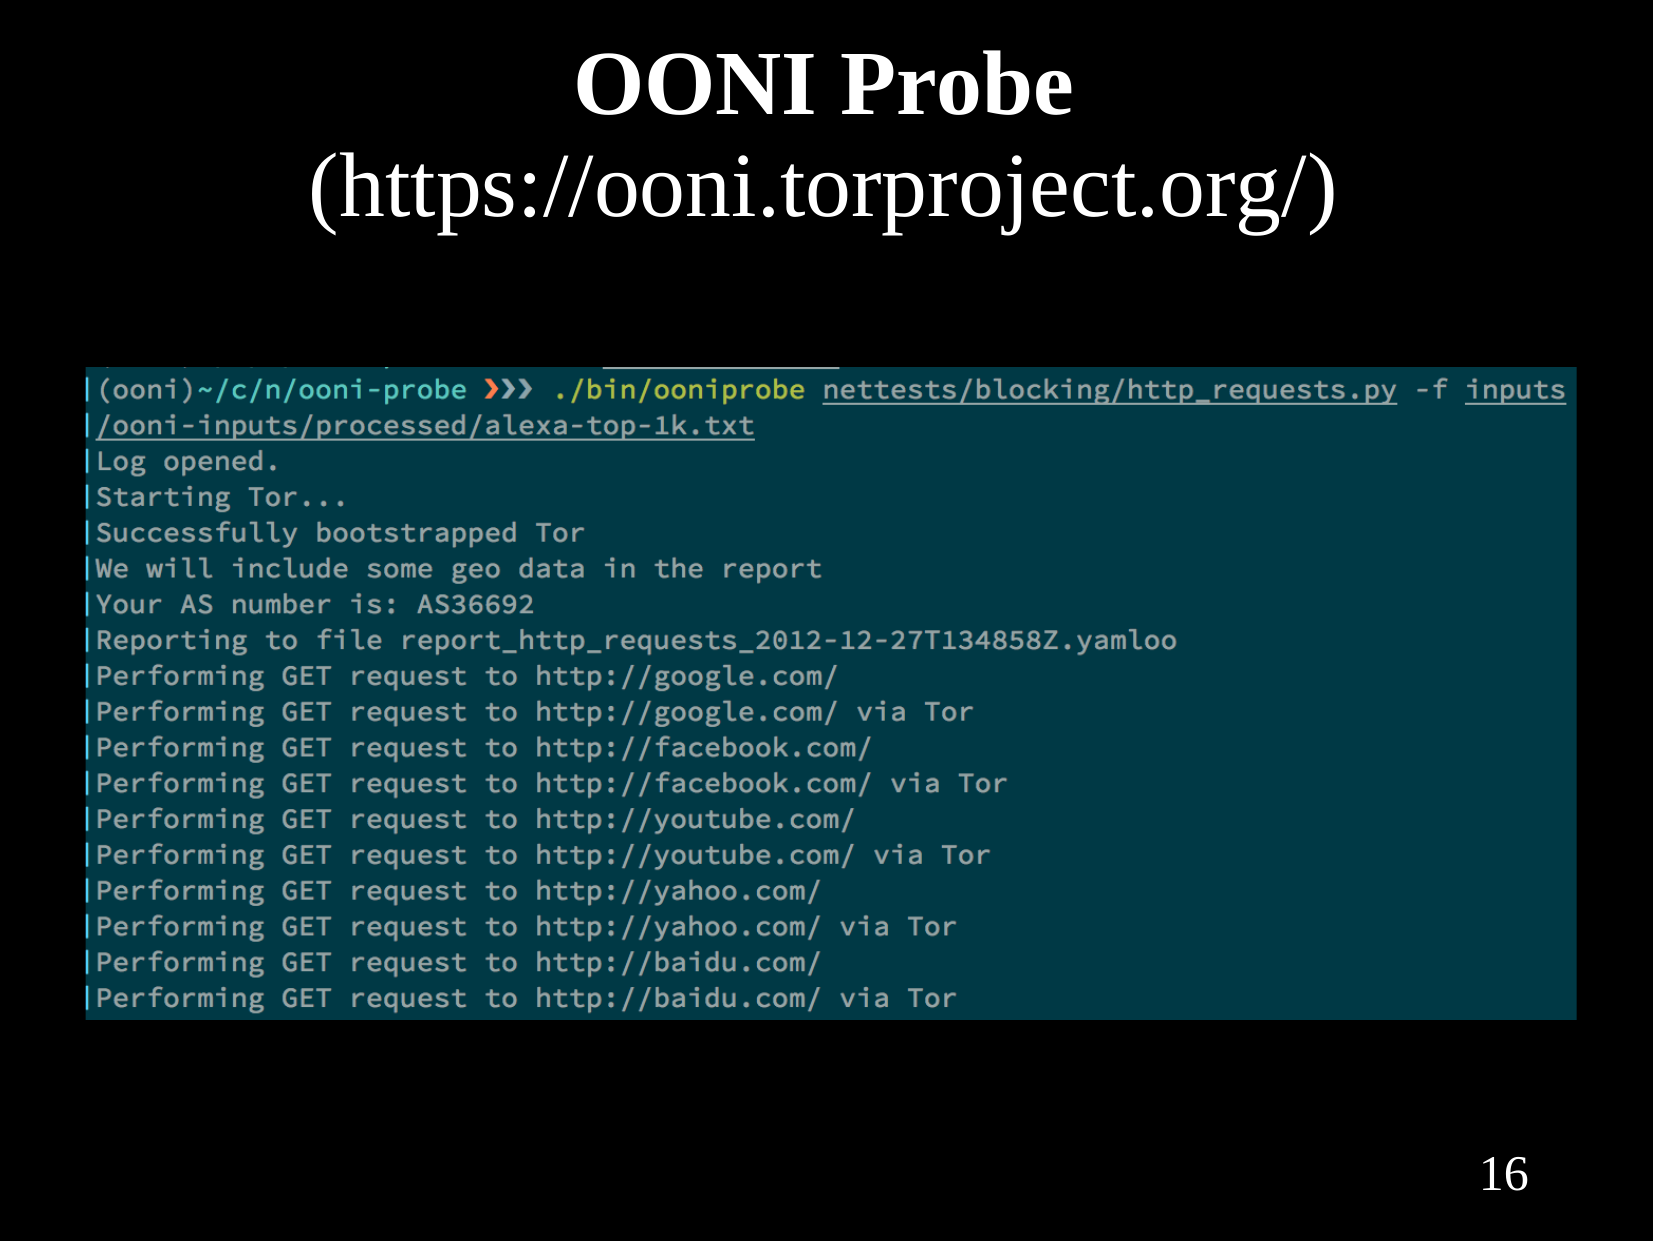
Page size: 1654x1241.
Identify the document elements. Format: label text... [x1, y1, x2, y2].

picture [85, 367, 1577, 1020]
title OONI Probe (https://ooni.torproject.org/) [118, 31, 1530, 239]
